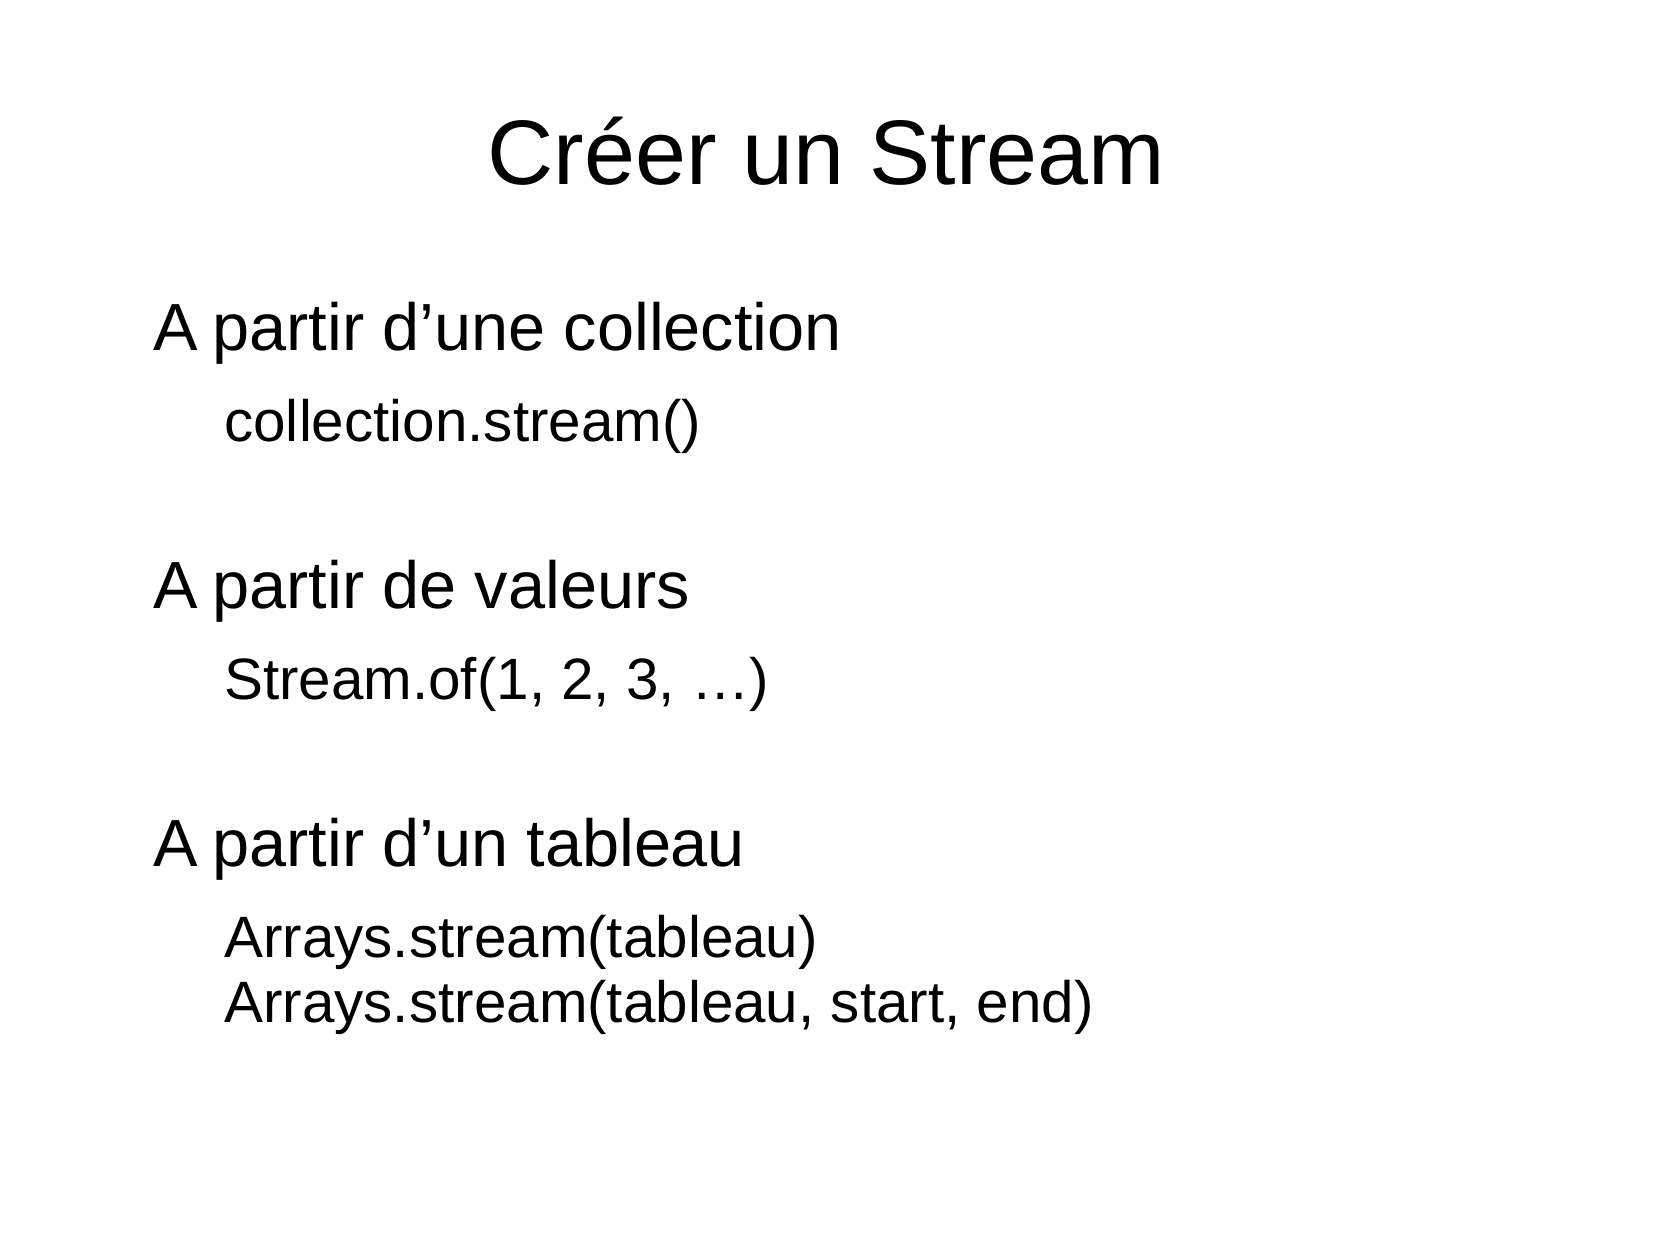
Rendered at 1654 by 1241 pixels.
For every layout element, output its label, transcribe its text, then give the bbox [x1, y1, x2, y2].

list A partir d’une collection collection.stream() A partir de valeurs Stream.of(1, 2, 3, …) A partir d’un tableau Arrays.stream(tableau) Arrays.stream(tableau, start, end) [82, 290, 1571, 1096]
title Créer un Stream [82, 49, 1571, 257]
